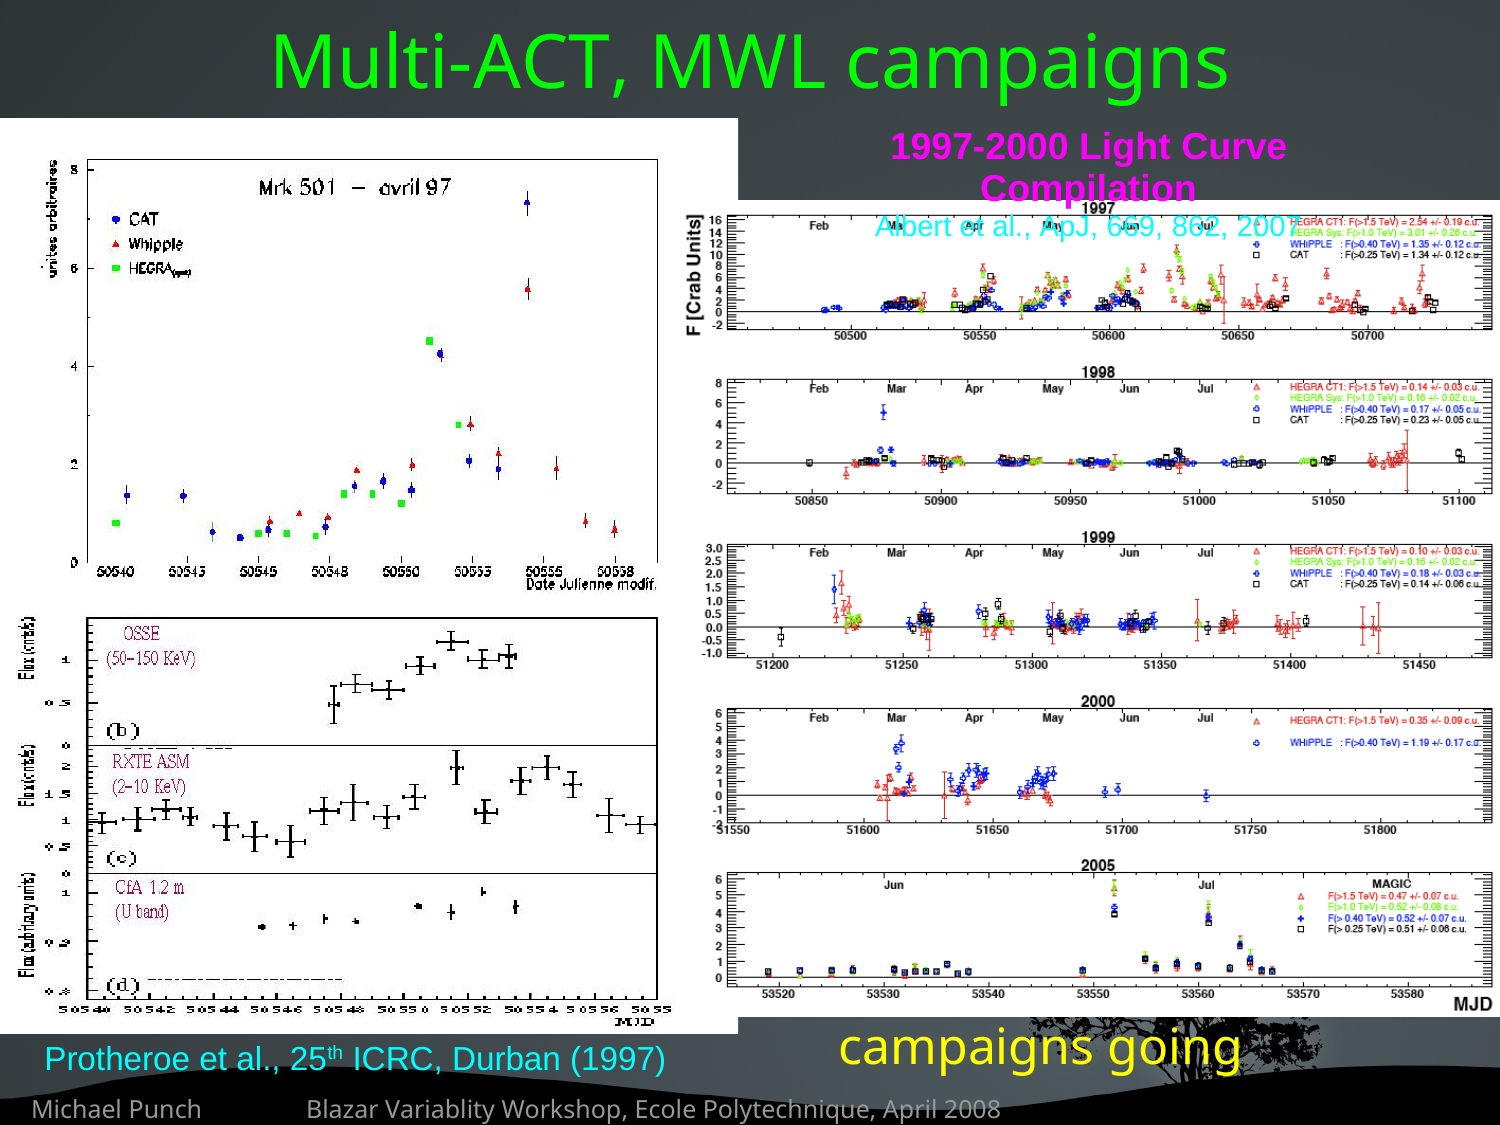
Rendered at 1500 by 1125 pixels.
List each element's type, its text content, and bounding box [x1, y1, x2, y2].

list Campaigns by one or several detectors on the brightest sources Crucial for initial credibility of the field Now, provide quite well sampled light-curves for MWL campaigns ... but hard to keep such campaigns going [767, 1017, 1477, 1059]
text_box Protheroe et al., 25th ICRC, Durban (1997) [29, 1034, 739, 1093]
picture [0, 0, 1500, 1125]
text_box 1997-2000 Light Curve Compilation Albert et al., ApJ, 669, 862, 2007 [761, 118, 1416, 208]
title Multi-ACT, MWL campaigns [75, 0, 1425, 119]
